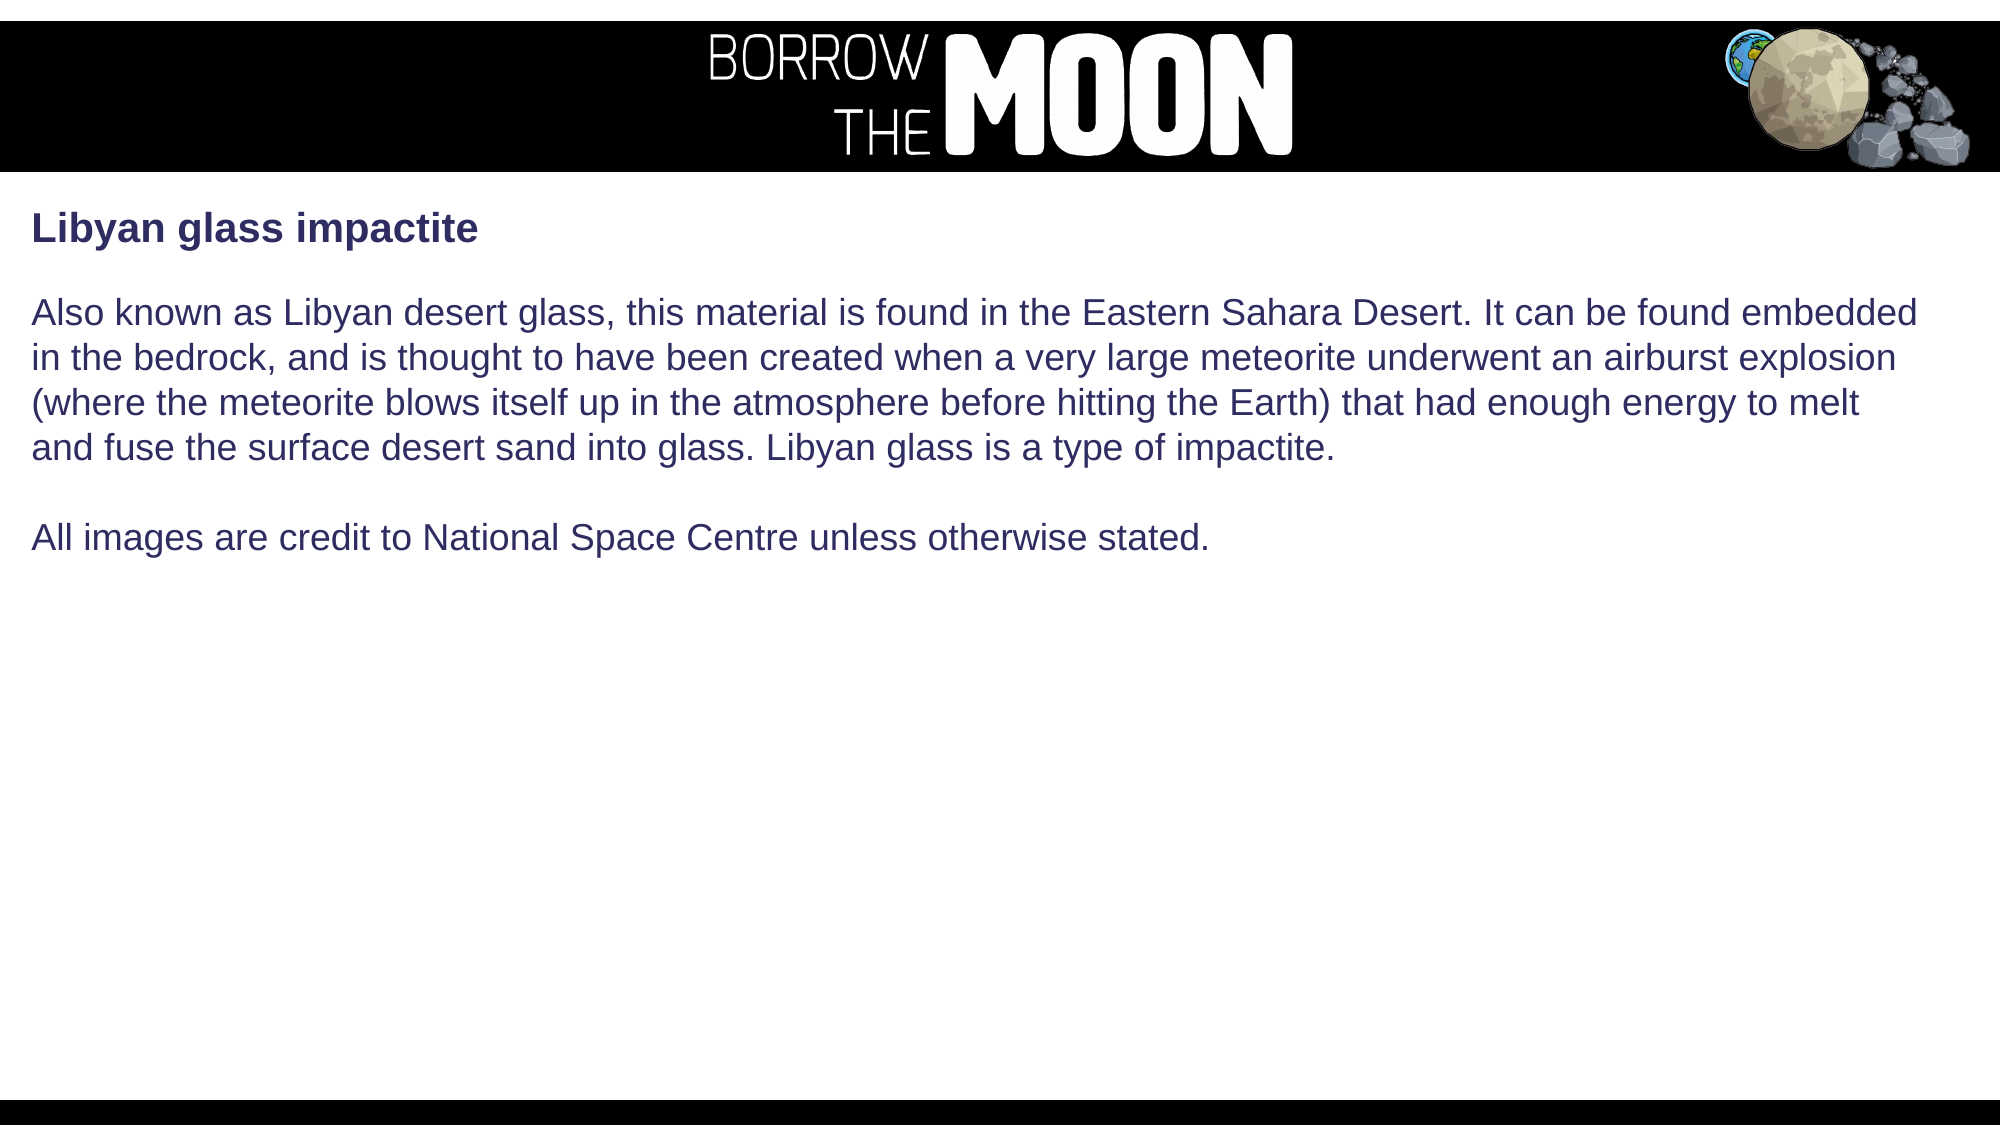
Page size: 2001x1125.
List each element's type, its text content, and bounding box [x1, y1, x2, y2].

text_box Libyan glass impactite Also known as Libyan desert glass, this material is found in the Eastern Sahara Desert. It can be found embedded in the bedrock, and is thought to have been created when a very large meteorite underwent an airburst explosion (where the meteorite blows itself up in the atmosphere before hitting the Earth) that had enough energy to melt and fuse the surface desert sand into glass. Libyan glass is a type of impactite. All images are credit to National Space Centre unless otherwise stated. [16, 193, 1944, 570]
